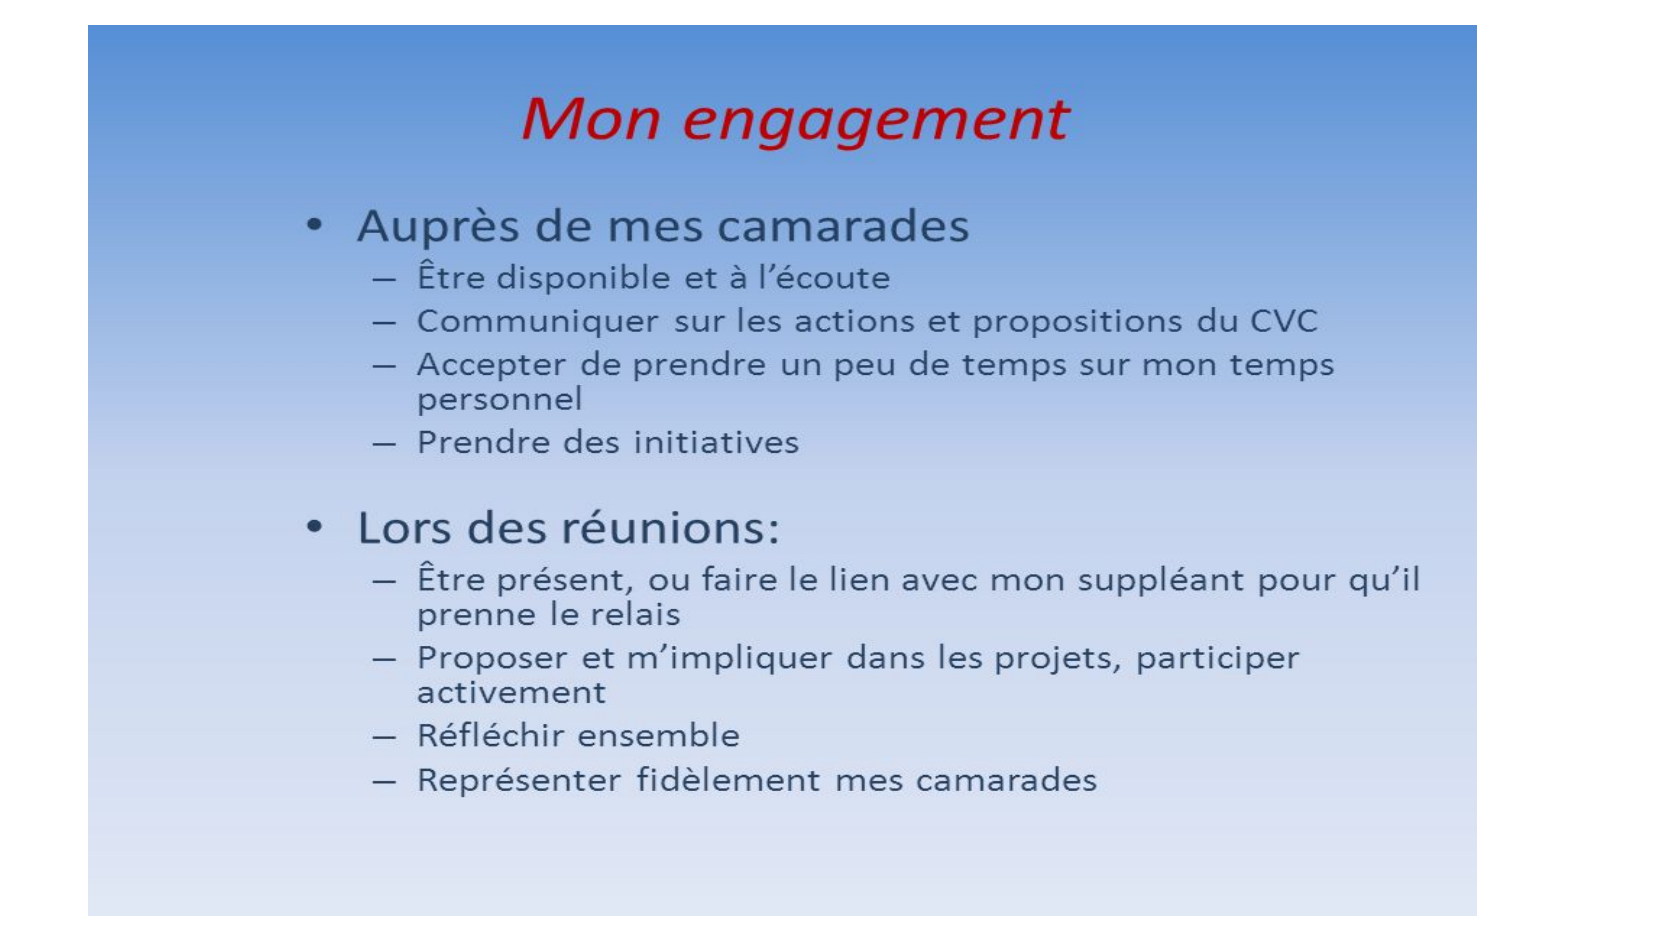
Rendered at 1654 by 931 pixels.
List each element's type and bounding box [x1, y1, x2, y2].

picture [88, 25, 1477, 916]
